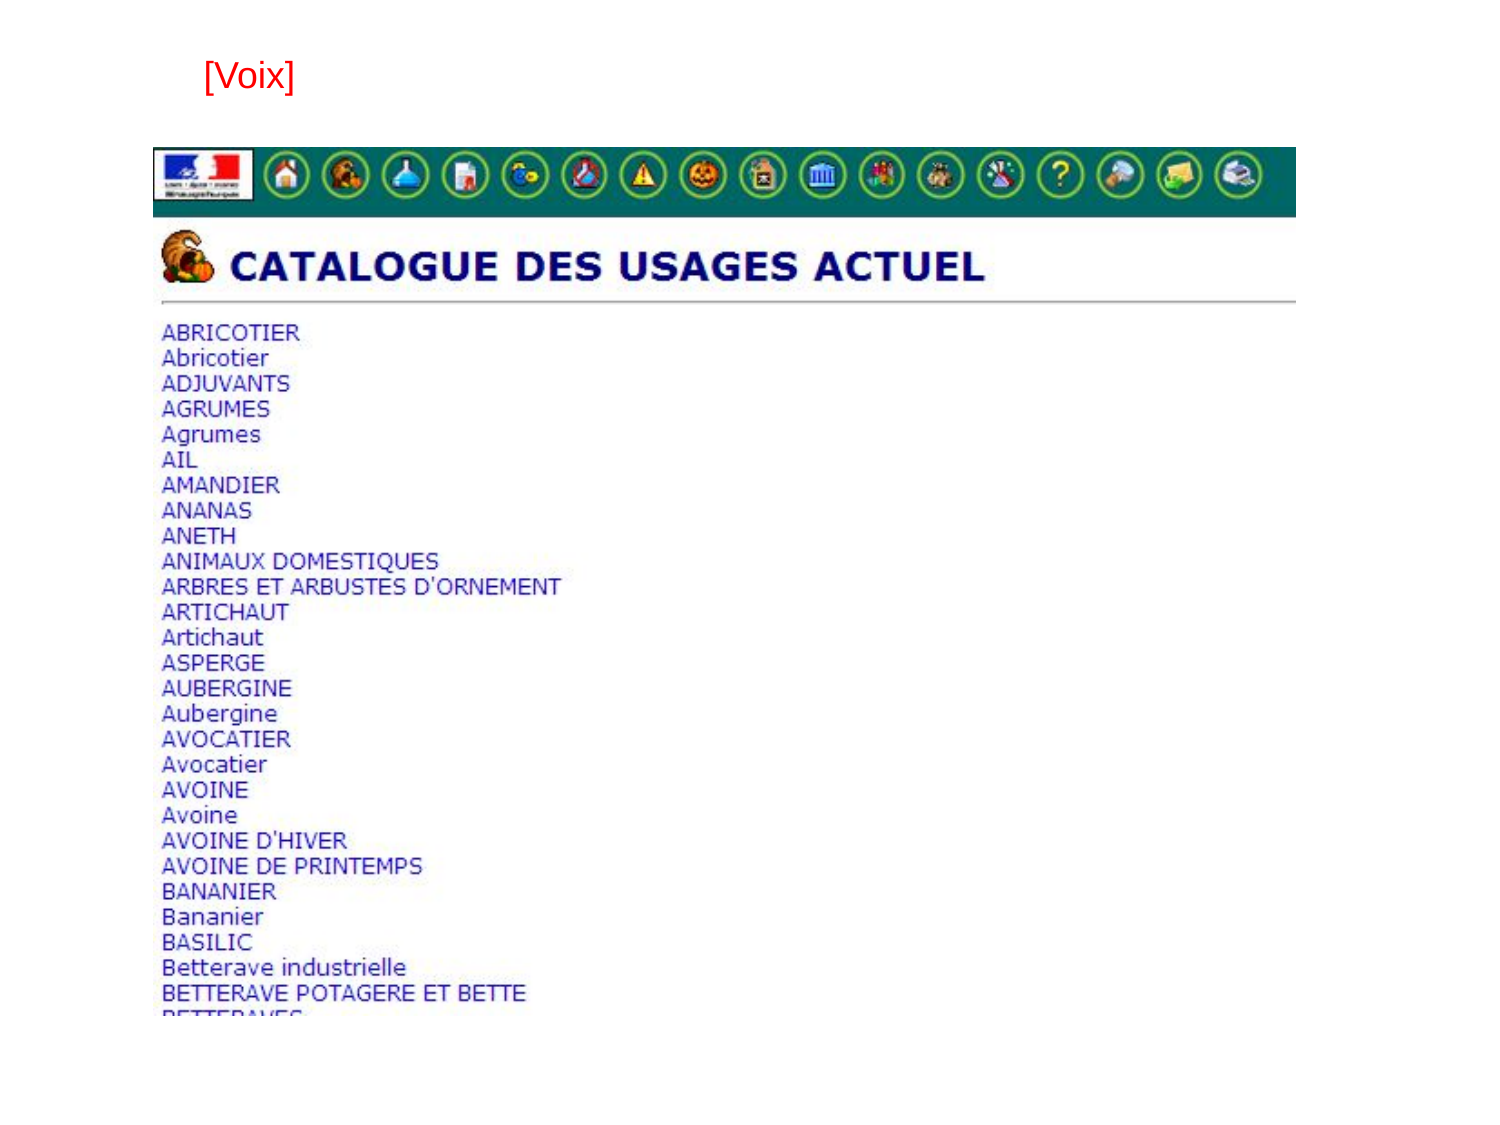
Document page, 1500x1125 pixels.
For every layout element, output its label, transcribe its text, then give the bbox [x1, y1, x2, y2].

picture [153, 147, 1296, 1016]
text_box [Voix] [188, 47, 1170, 105]
